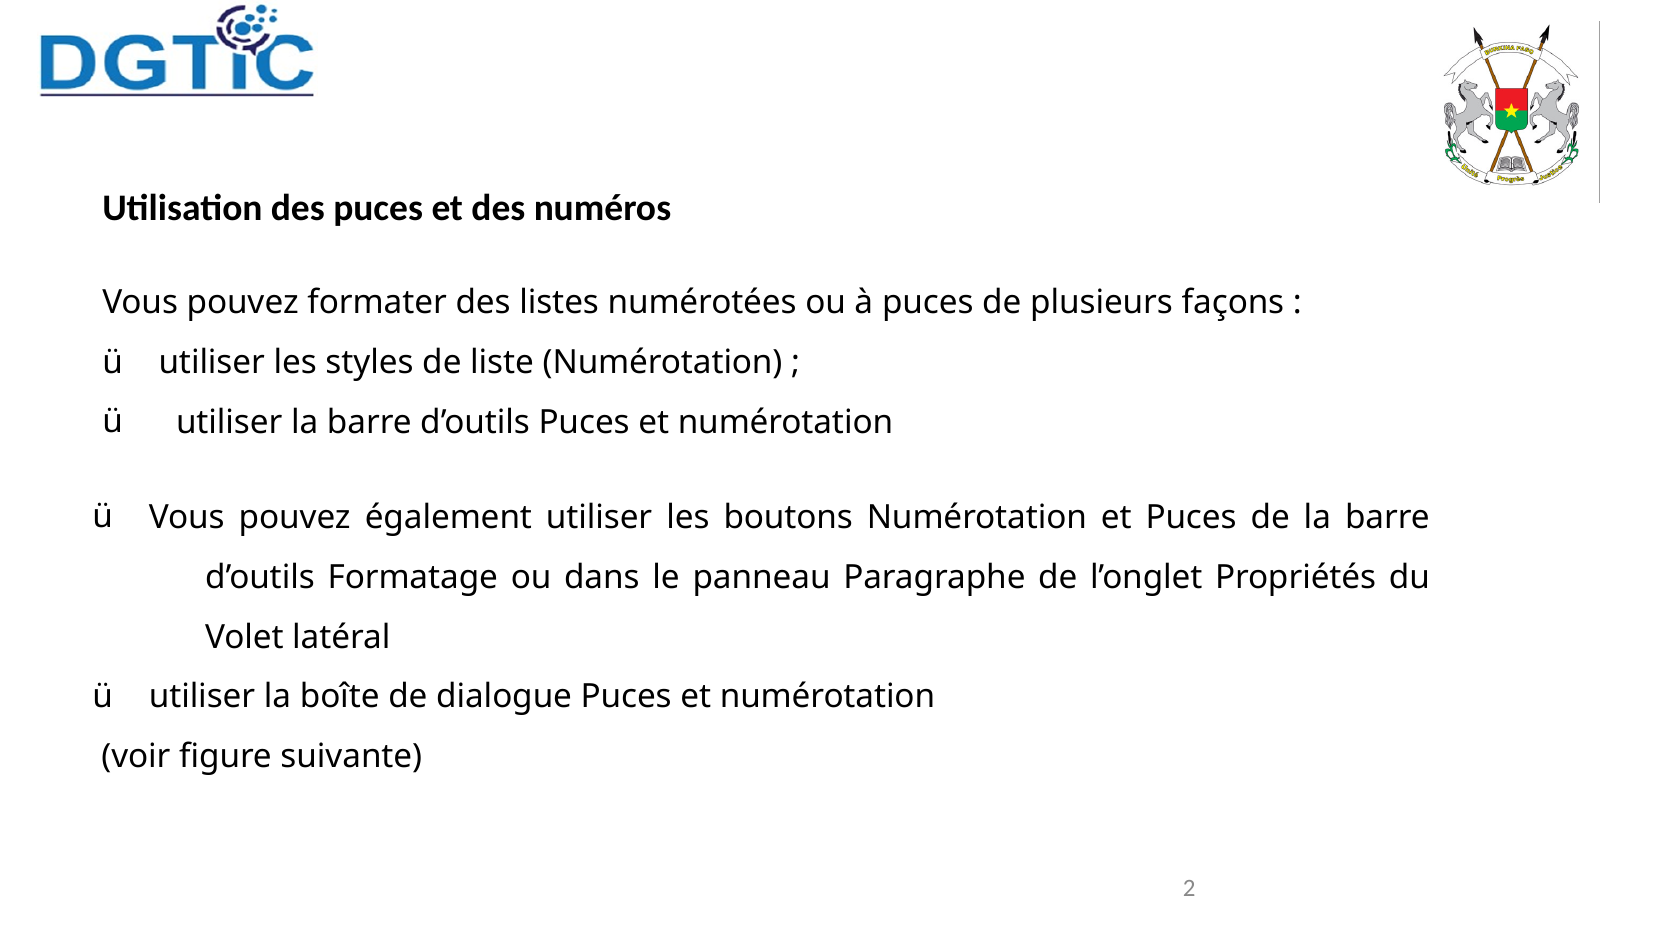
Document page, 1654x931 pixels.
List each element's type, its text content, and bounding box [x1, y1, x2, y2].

text_box Vous pouvez formater des listes numérotées ou à puces de plusieurs façons : utiliser les styles de liste (Numérotation) ; utiliser la barre d’outils Puces et numérotation [87, 252, 1567, 468]
text_box Utilisation des puces et des numéros [87, 153, 914, 240]
picture [1435, 21, 1600, 203]
text_box Vous pouvez également utiliser les boutons Numérotation et Puces de la barre d’outils Formatage ou dans le panneau Paragraphe de l’onglet Propriétés du Volet latéral utiliser la boîte de dialogue Puces et numérotation (voir figure suivante) [77, 467, 1447, 817]
picture [37, 0, 318, 97]
text_box <numéro> [1167, 862, 1540, 912]
